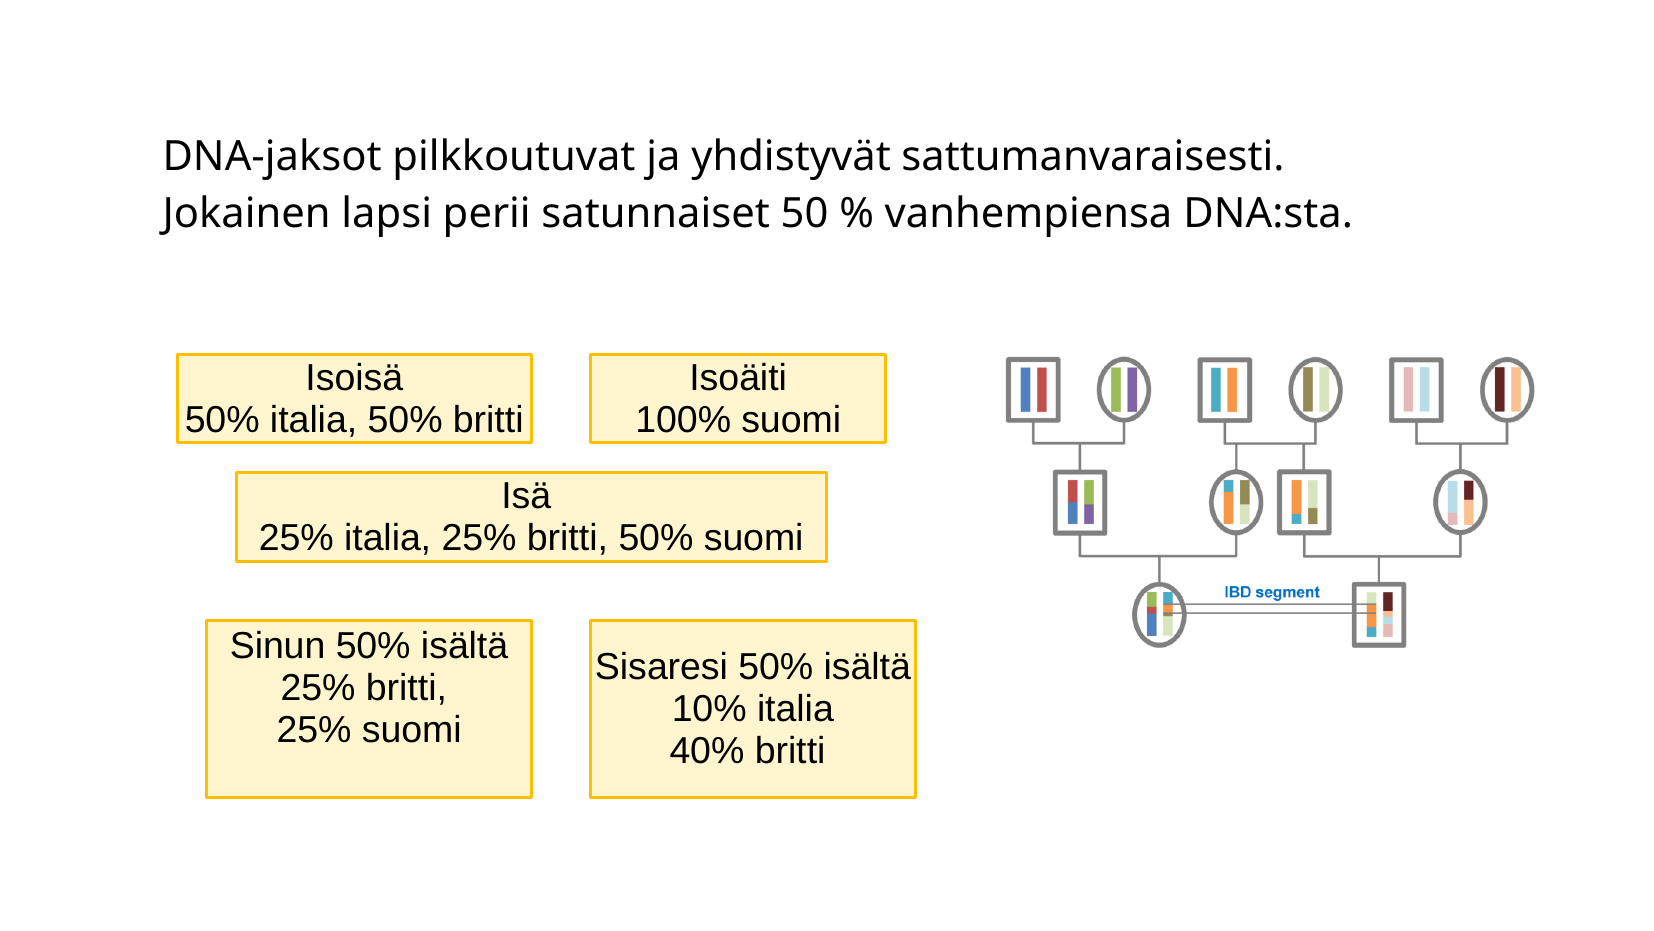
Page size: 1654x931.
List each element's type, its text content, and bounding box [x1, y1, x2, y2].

text_box Isä 25% italia, 25% britti, 50% suomi [236, 472, 827, 562]
text_box Sisaresi 50% isältä 10% italia 40% britti [590, 620, 916, 798]
text_box DNA-jaksot pilkkoutuvat ja yhdistyvät sattumanvaraisesti. Jokainen lapsi perii satunnaiset 50 % vanhempiensa DNA:sta. [147, 118, 1536, 258]
picture [1003, 354, 1536, 650]
text_box Sinun 50% isältä 25% britti, 25% suomi [206, 620, 532, 798]
text_box Isoäiti 100% suomi [590, 354, 886, 443]
text_box Isoisä 50% italia, 50% britti [177, 354, 532, 443]
